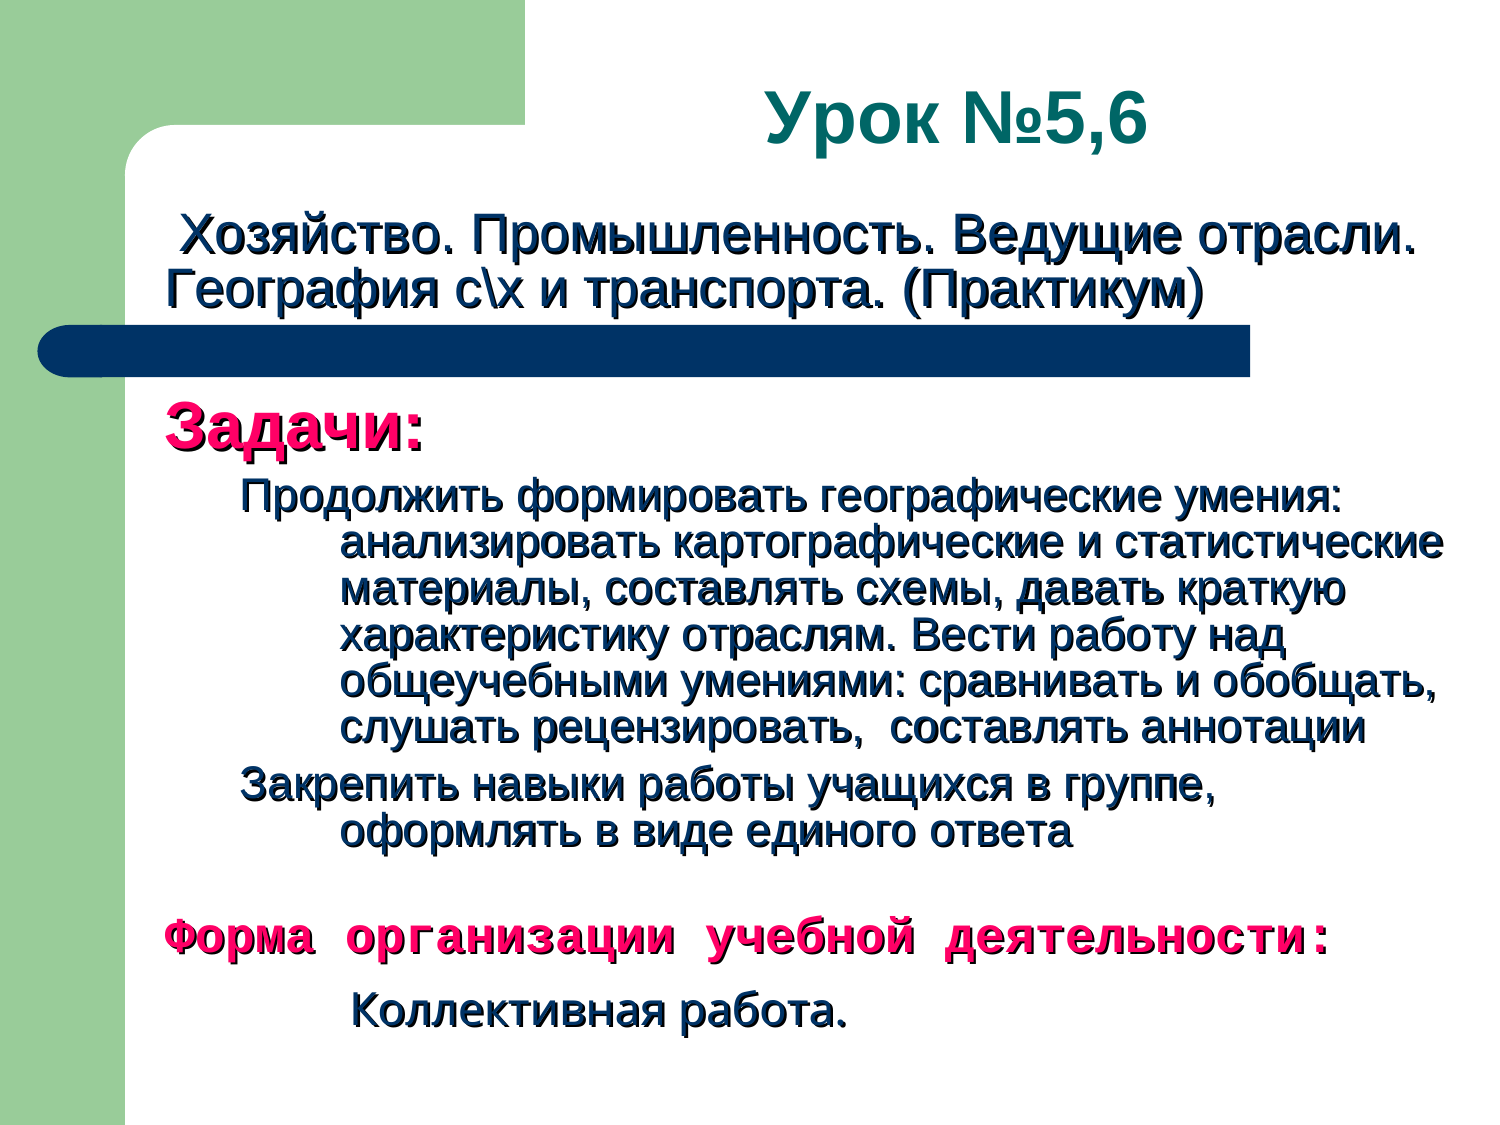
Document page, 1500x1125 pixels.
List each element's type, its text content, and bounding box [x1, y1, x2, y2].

list Задачи: Продолжить формировать географические умения: анализировать картографические и статистические материалы, составлять схемы, давать краткую характеристику отраслям. Вести работу над общеучебными умениями: сравнивать и обобщать, слушать рецензировать, составлять аннотации Закрепить навыки работы учащихся в группе, оформлять в виде единого ответа Форма организации учебной деятельности: Коллективная работа. [149, 387, 1463, 1112]
title Урок №5,6 Хозяйство. Промышленность. Ведущие отрасли. География с\х и транспорта. (Практикум) [149, 0, 1463, 325]
